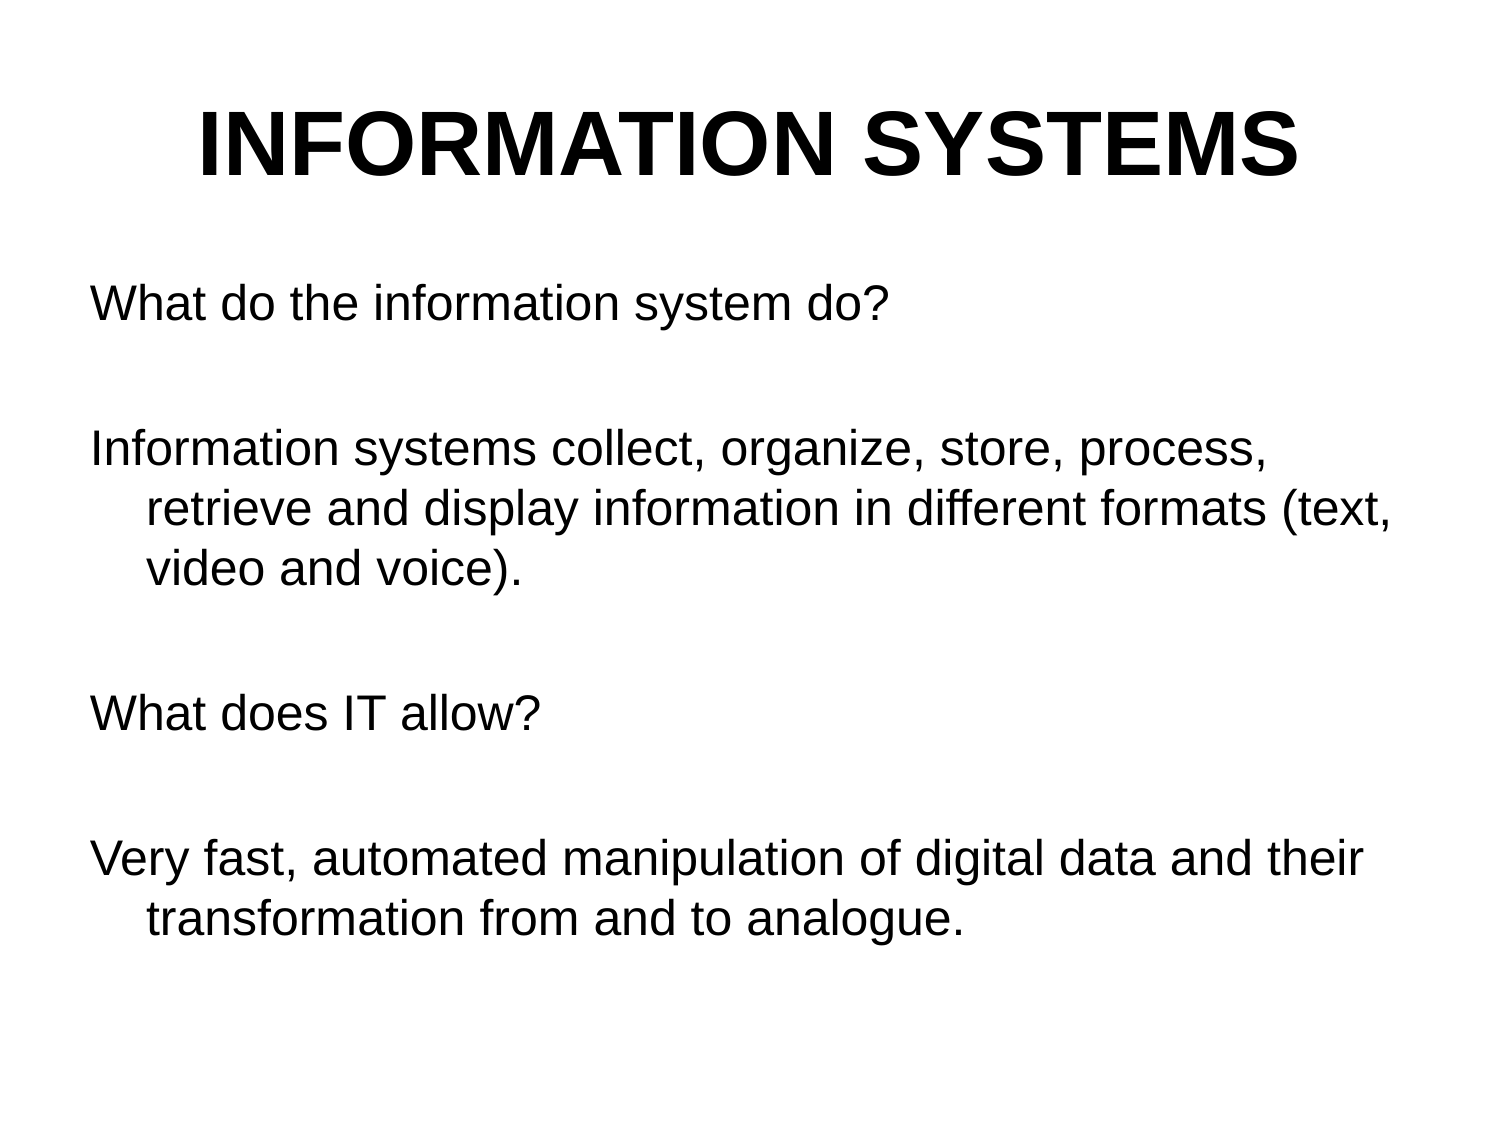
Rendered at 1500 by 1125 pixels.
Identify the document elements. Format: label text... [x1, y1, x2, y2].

title INFORMATION SYSTEMS [75, 45, 1425, 233]
list What do the information system do? Information systems collect, organize, store, process, retrieve and display information in different formats (text, video and voice). What does IT allow? Very fast, automated manipulation of digital data and their transformation from and to analogue. [75, 262, 1425, 1006]
